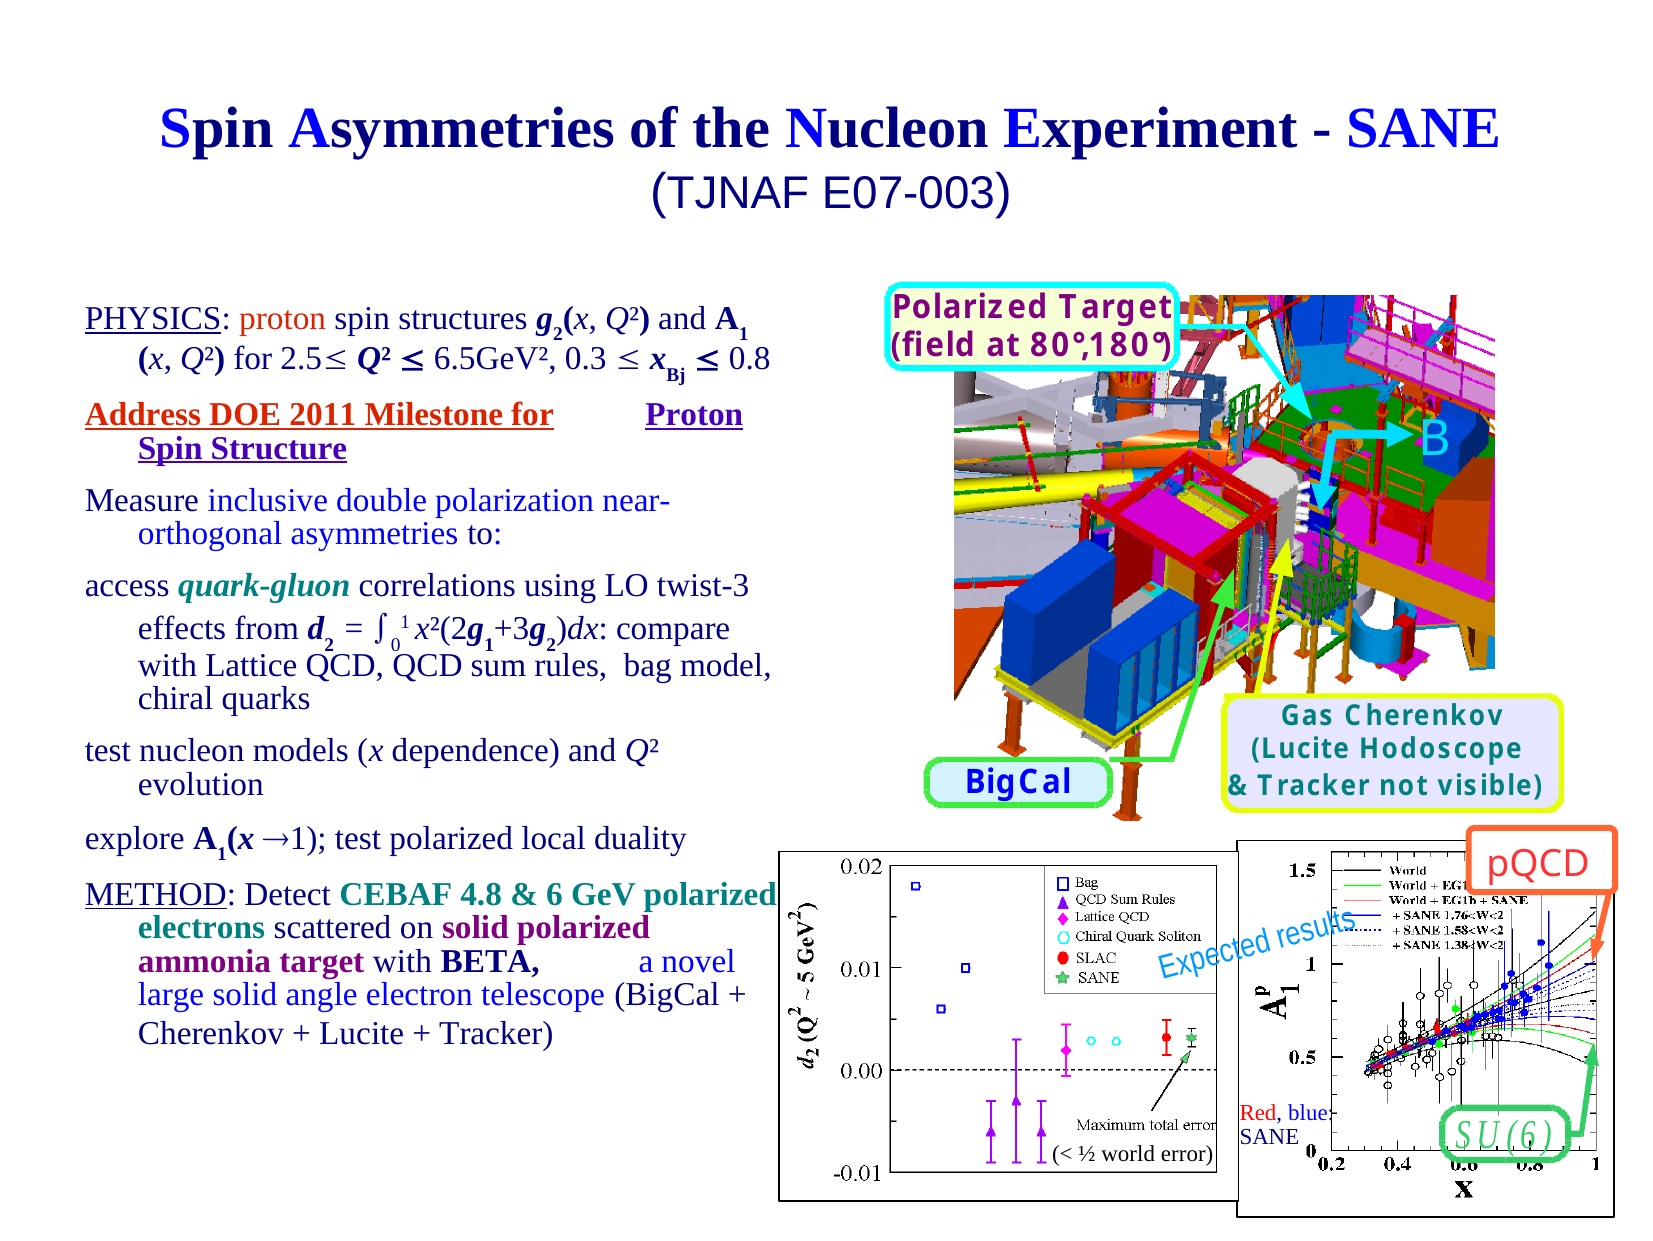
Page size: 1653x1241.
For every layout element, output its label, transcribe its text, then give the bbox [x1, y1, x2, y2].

picture [665, 63, 1653, 1241]
text_box pQCD [1468, 827, 1616, 893]
title Spin Asymmetries of the Nucleon Experiment - SANE (TJNAF E07-003)‏ [127, 45, 1535, 277]
text_box (< ½ world error)‏ [1052, 1138, 1215, 1165]
text_box B [1403, 396, 1463, 469]
text_box Red, blue: SANE [1221, 1090, 1418, 1143]
text_box PHYSICS: proton spin structures g2(x, Q²) and A1 (x, Q²) for 2.5 Q²  6.5GeV², 0.3  xBj  0.8 Address DOE 2011 Milestone for Proton Spin Structure Measure inclusive double polarization near-orthogonal asymmetries to: access quark-gluon correlations using LO twist-3 effects from d2 = 01 x²(2g1+3g2)dx: compare with Lattice QCD, QCD sum rules, bag model, chiral quarks test nucleon models (x dependence) and Q² evolution explore A1(x 1); test polarized local duality METHOD: Detect CEBAF 4.8 & 6 GeV polarized electrons scattered on solid polarized ammonia target with BETA, a novel large solid angle electron telescope (BigCal + Cherenkov + Lucite + Tracker)‏ [67, 299, 780, 1150]
